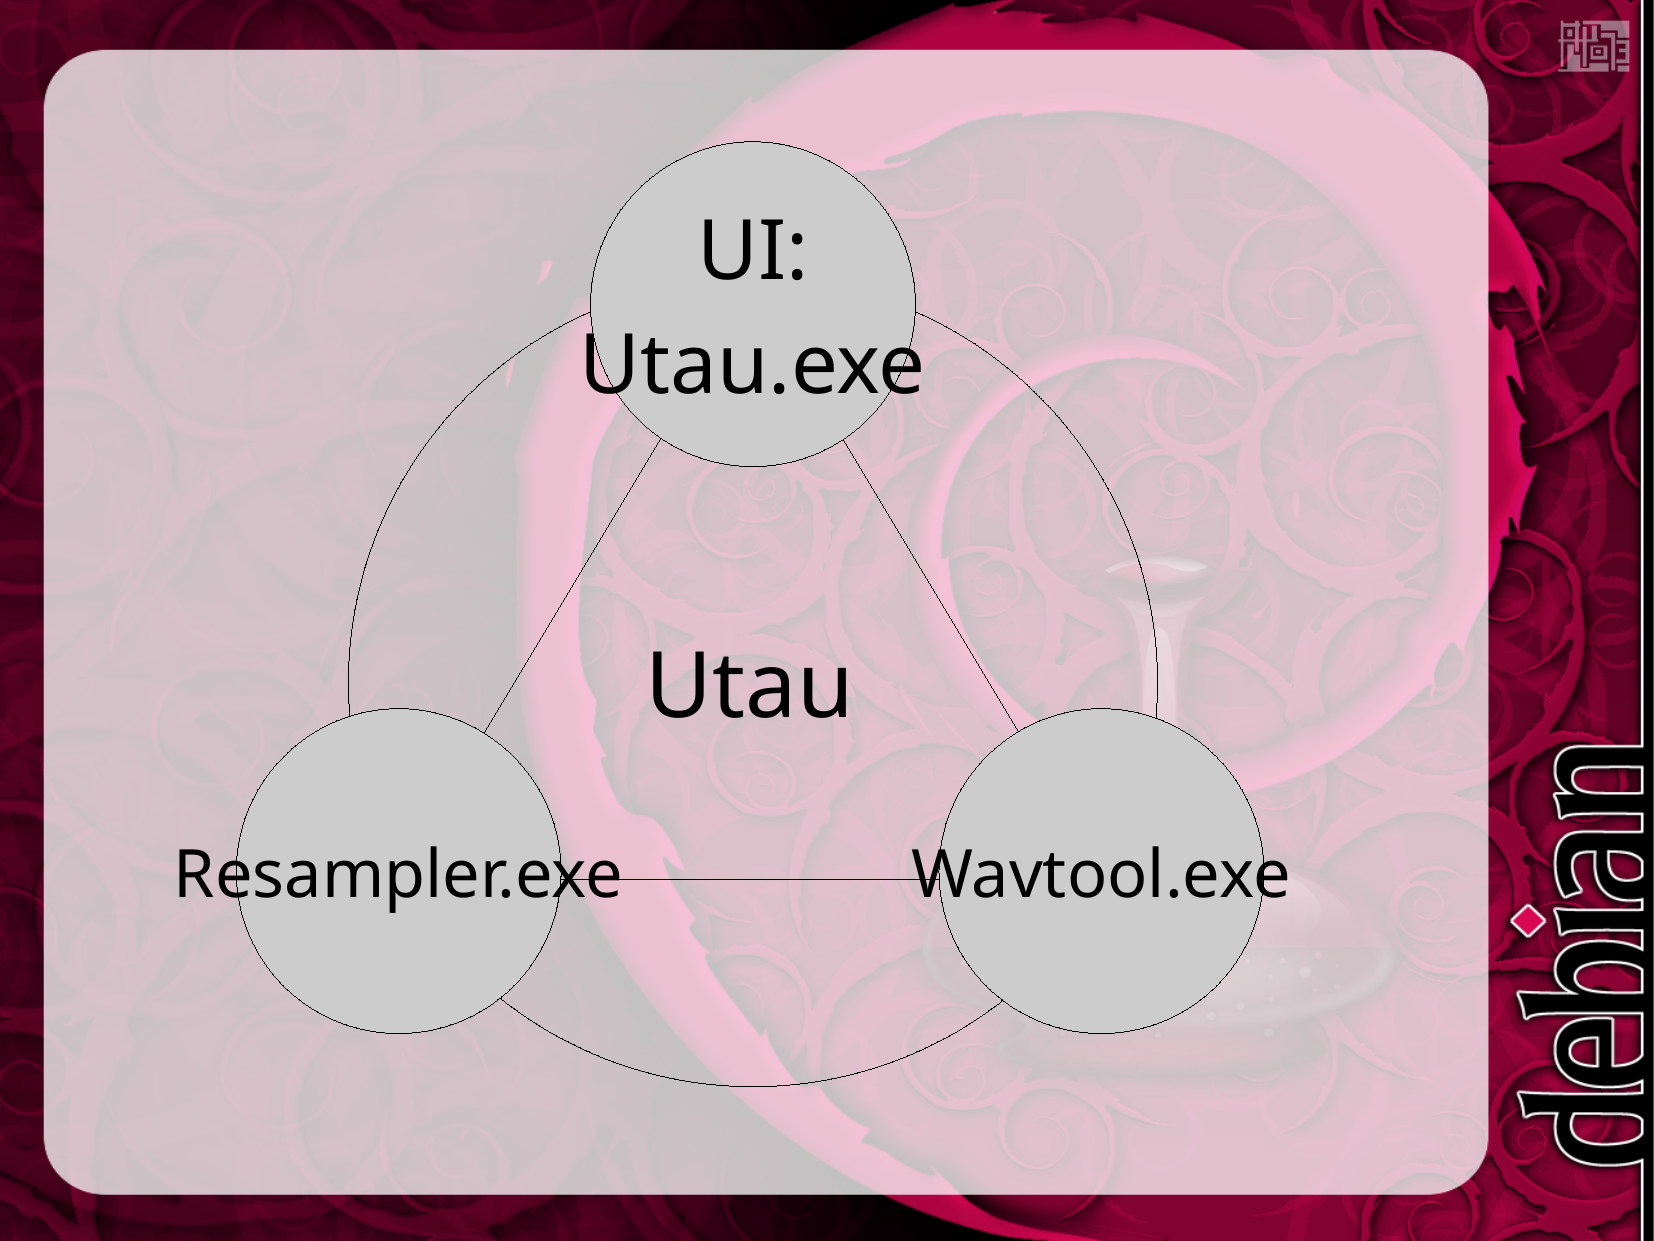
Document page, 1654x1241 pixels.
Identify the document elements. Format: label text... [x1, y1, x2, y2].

text_box Resampler.exe [236, 708, 562, 1034]
title Utau [41, 578, 1459, 786]
text_box UI: Utau.exe [590, 141, 916, 467]
picture [0, 0, 1654, 1241]
text_box Wavtool.exe [938, 708, 1264, 1034]
